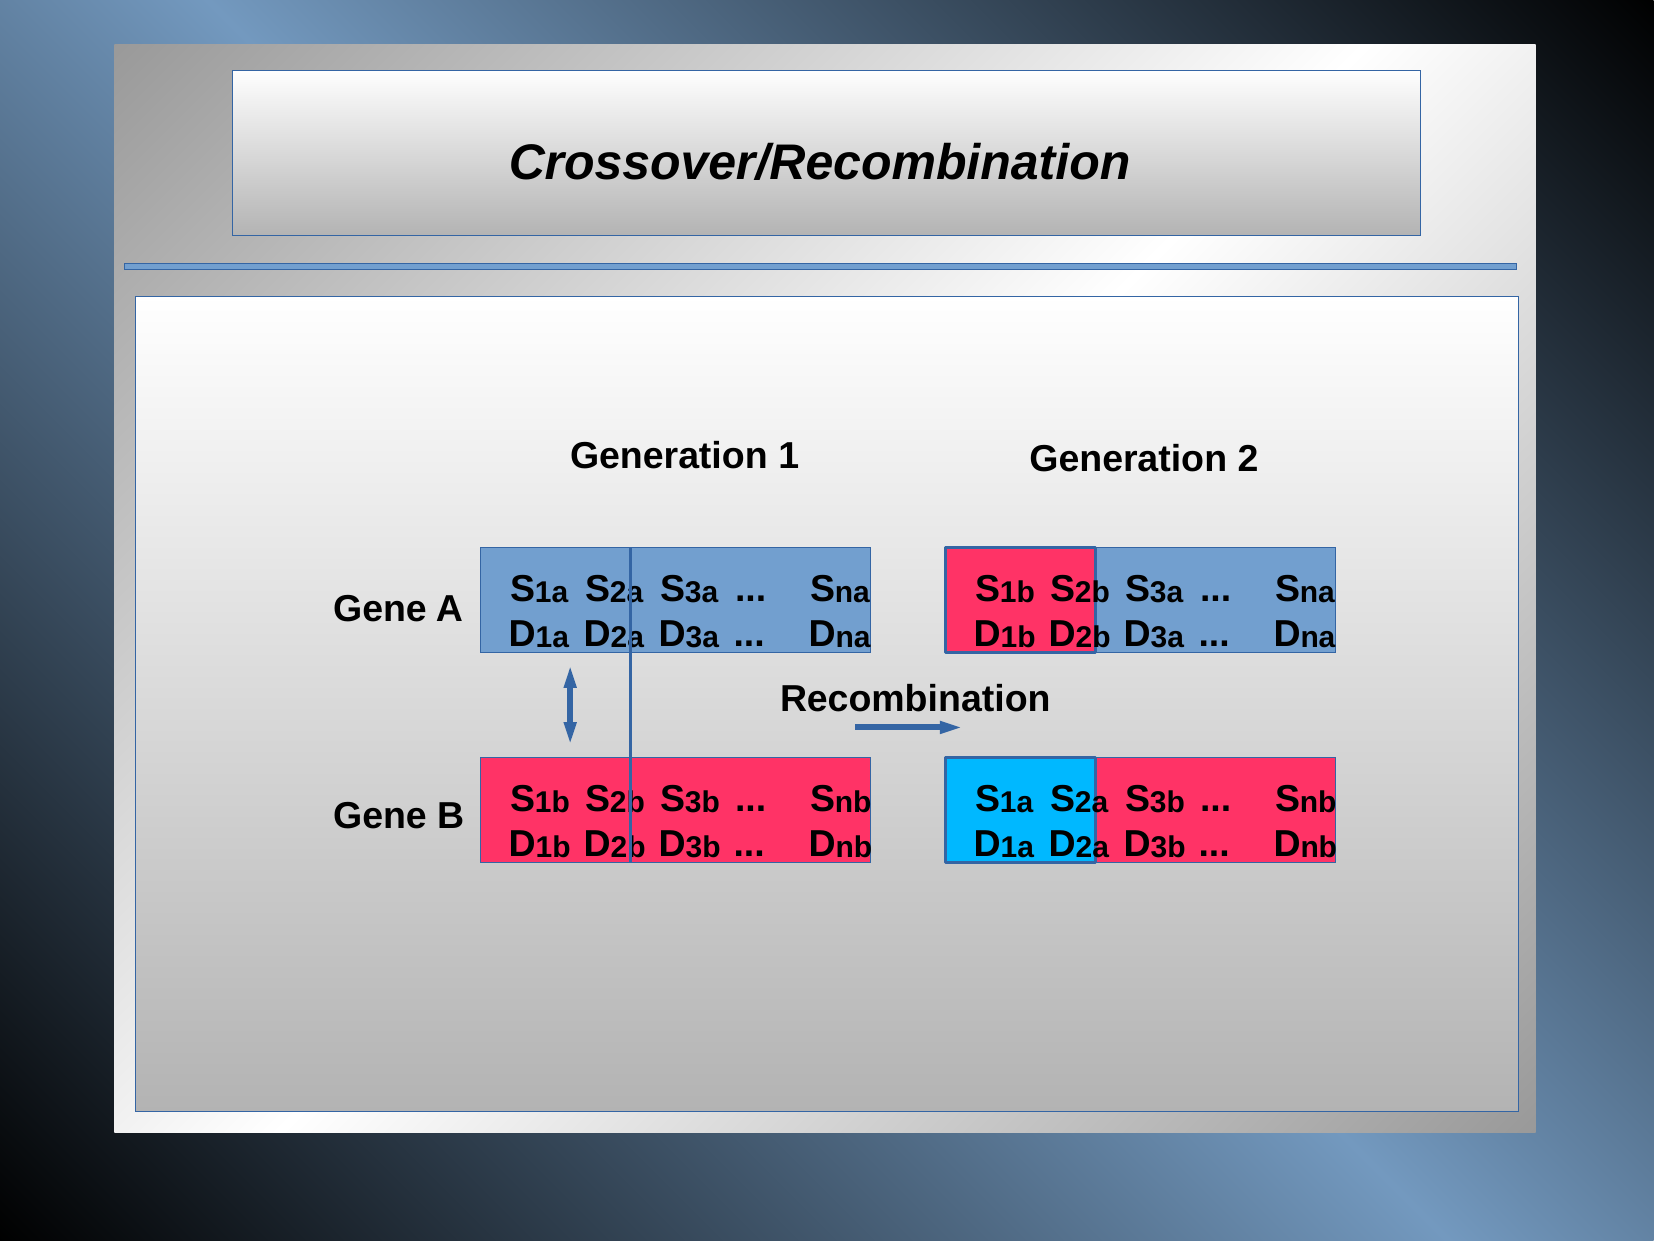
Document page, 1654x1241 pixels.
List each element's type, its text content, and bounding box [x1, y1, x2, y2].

text_box Recombination [765, 670, 1066, 728]
text_box Crossover/Recombination [246, 127, 1407, 198]
text_box Gene A [318, 580, 479, 638]
text_box [135, 296, 1519, 1112]
text_box D1b D2b D3b ... Dnb [493, 814, 887, 878]
text_box Gene B [318, 787, 480, 845]
text_box S1a S2a S3a ... Sna [632, 560, 885, 604]
text_box D1a D2a D3a ... Dna [632, 604, 886, 668]
text_box Generation 1 [555, 427, 815, 485]
text_box D1a D2a D3b ... Dnb [958, 814, 1353, 878]
text_box [124, 263, 1517, 270]
text_box S1a S2a S3b ... Snb [960, 769, 1352, 814]
text_box S1a S2a S3a ... Sna [495, 560, 629, 604]
text_box [232, 70, 1421, 236]
text_box Generation 2 [1014, 430, 1274, 488]
text_box S1b S2b S3a ... Sna [960, 559, 1350, 604]
text_box D1b D2b D3a ... Dna [958, 604, 1351, 668]
text_box D1a D2a D3a ... Dna [493, 604, 629, 668]
text_box S1b S2b S3b ... Snb [495, 769, 629, 814]
text_box S1b S2b S3b ... Snb [632, 769, 887, 814]
